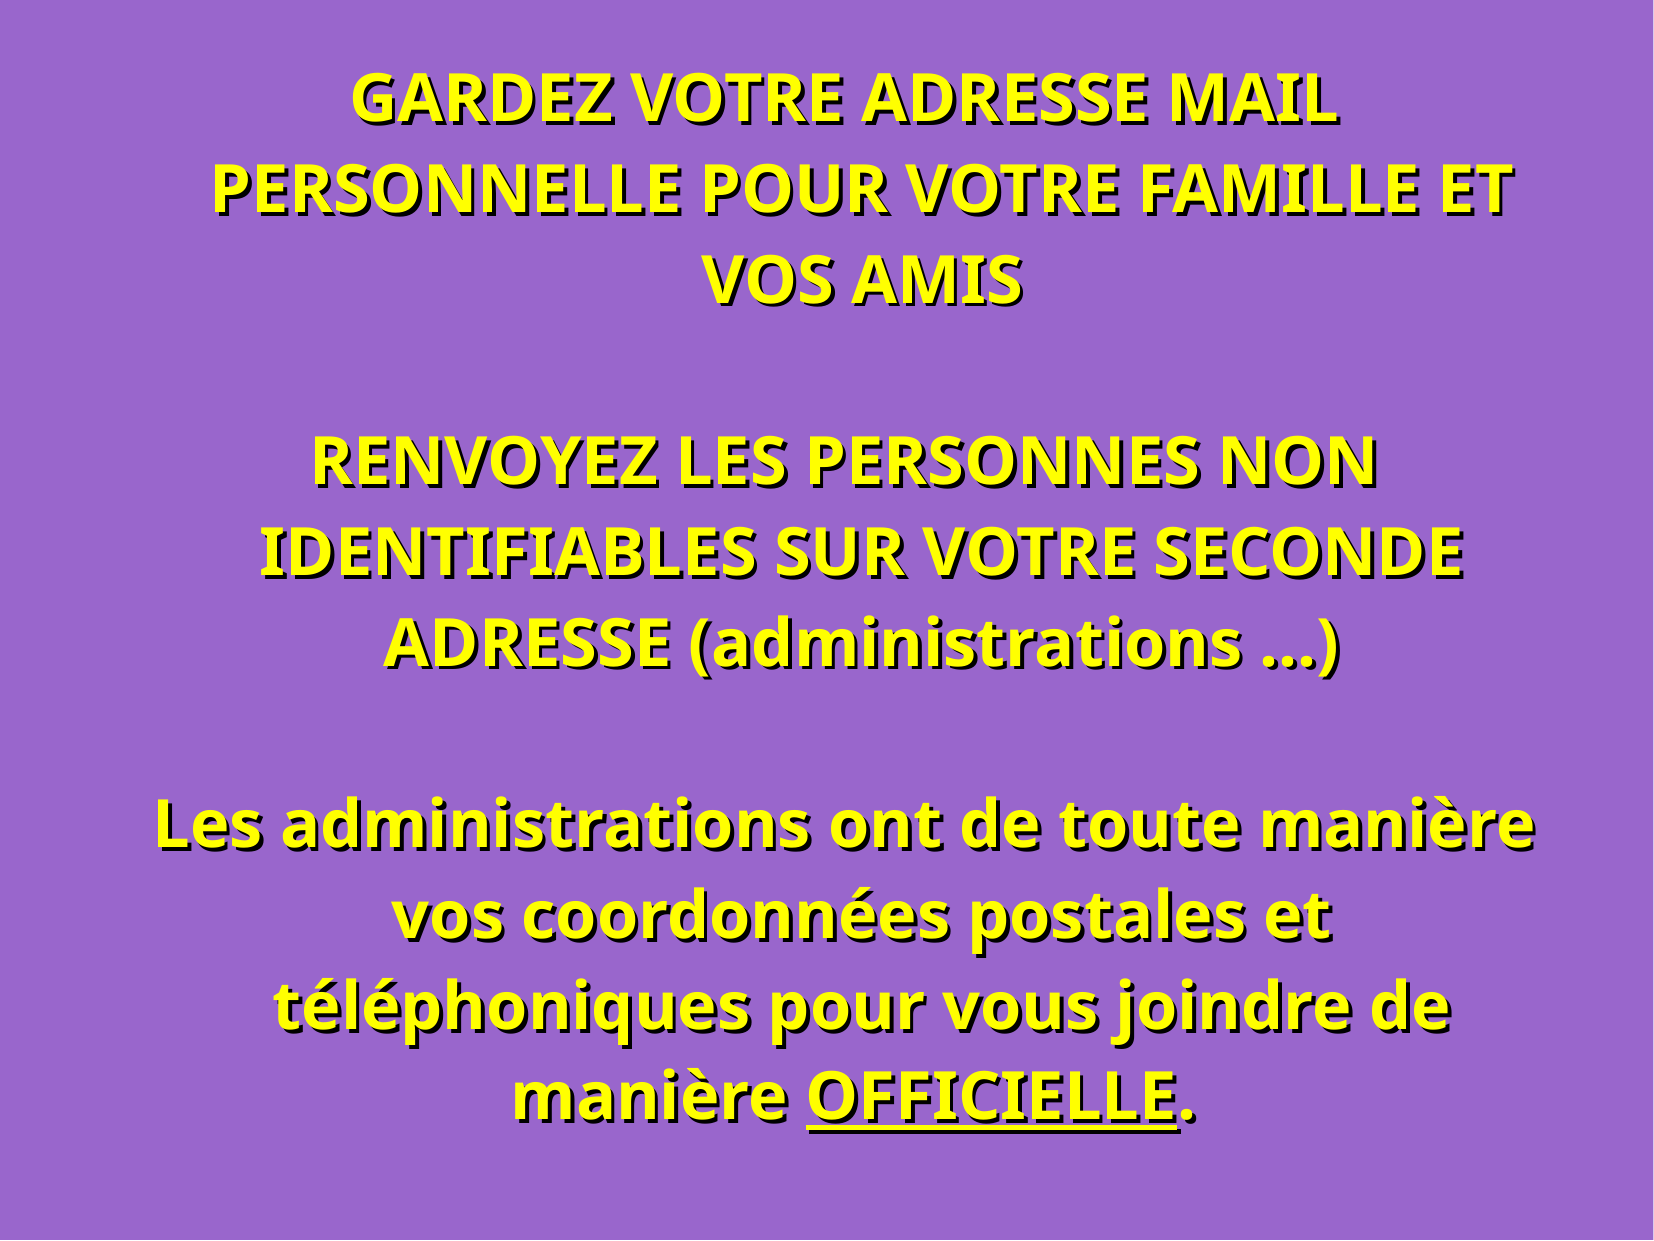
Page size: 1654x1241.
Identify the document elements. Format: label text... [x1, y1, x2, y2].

subtitle GARDEZ VOTRE ADRESSE MAIL PERSONNELLE POUR VOTRE FAMILLE ET VOS AMIS RENVOYEZ LES PERSONNES NON IDENTIFIABLES SUR VOTRE SECONDE ADRESSE (administrations ...) Les administrations ont de toute manière vos coordonnées postales et téléphoniques pour vous joindre de manière OFFICIELLE. [82, 88, 1571, 1102]
